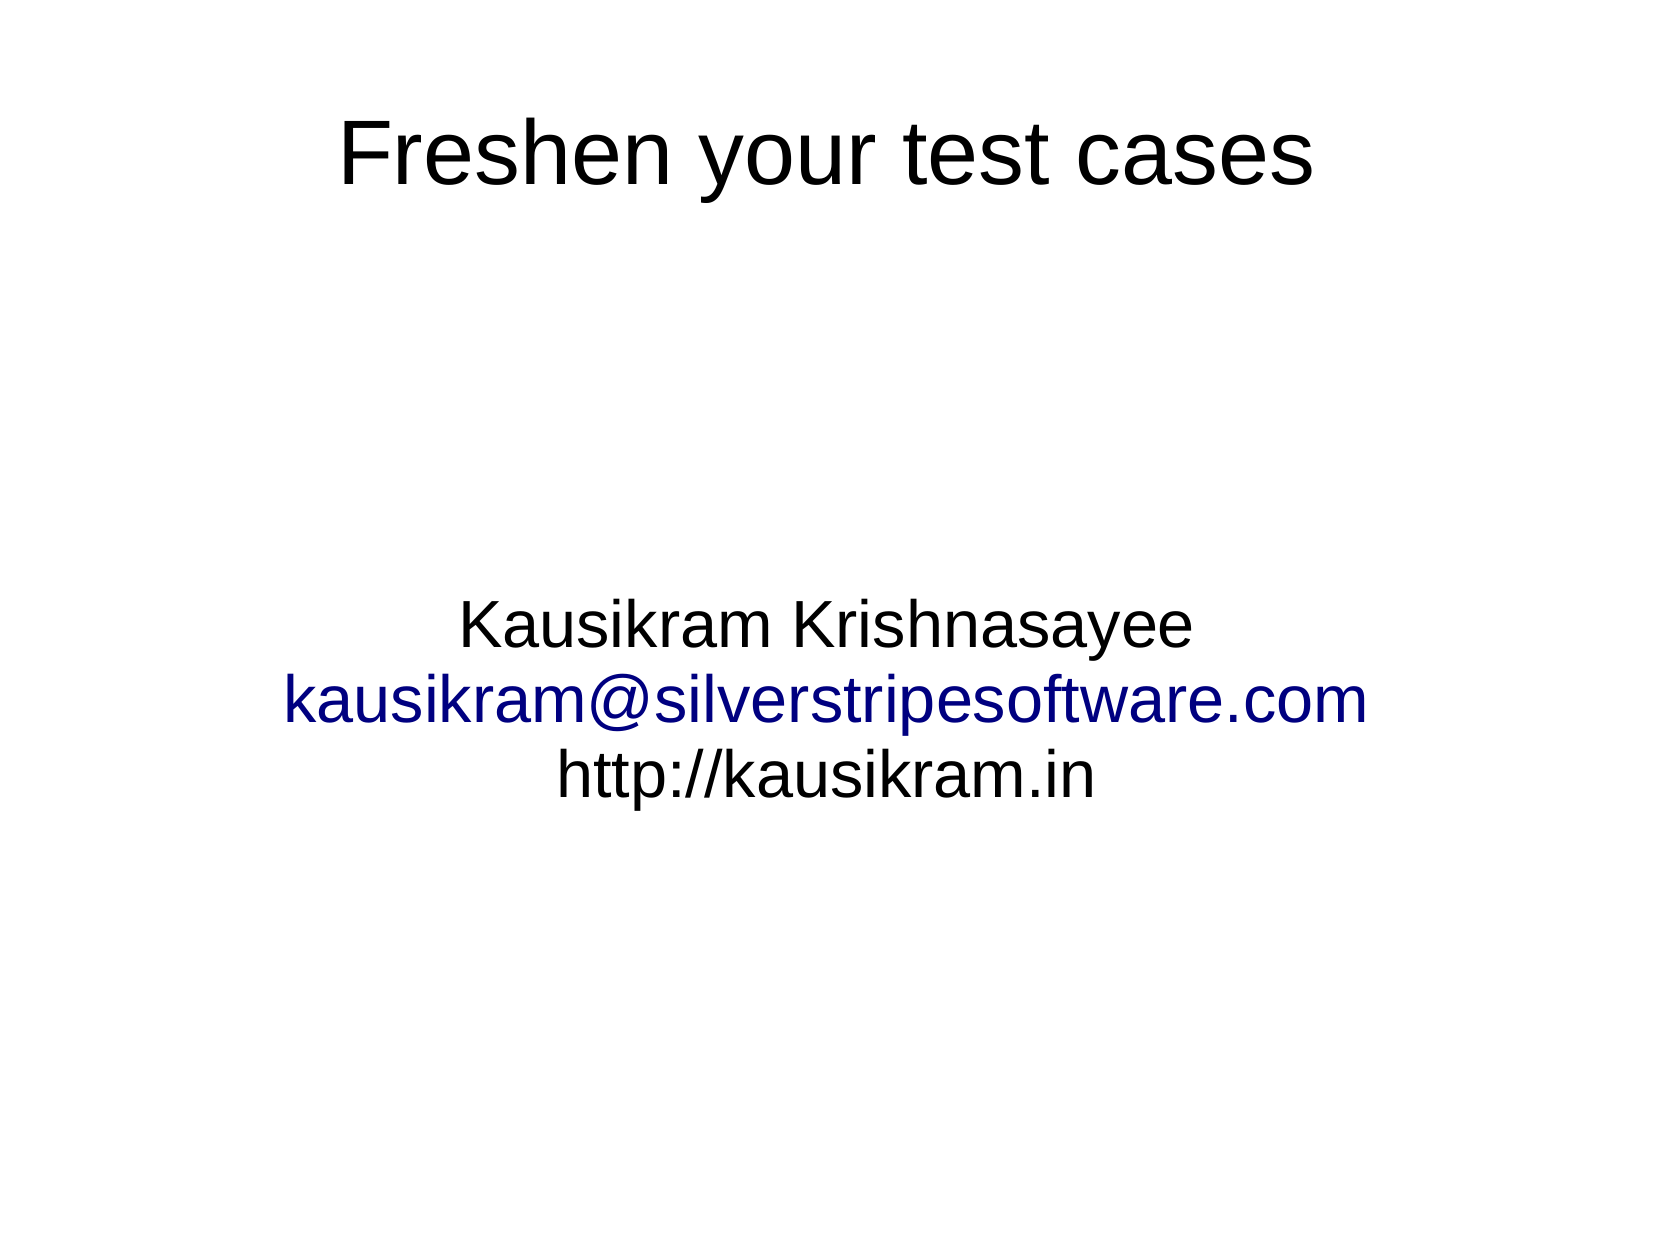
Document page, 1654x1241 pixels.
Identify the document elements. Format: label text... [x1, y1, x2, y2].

text_box Kausikram Krishnasayee kausikram@silverstripesoftware.com http://kausikram.in [82, 297, 1571, 1102]
title Freshen your test cases [82, 49, 1571, 257]
